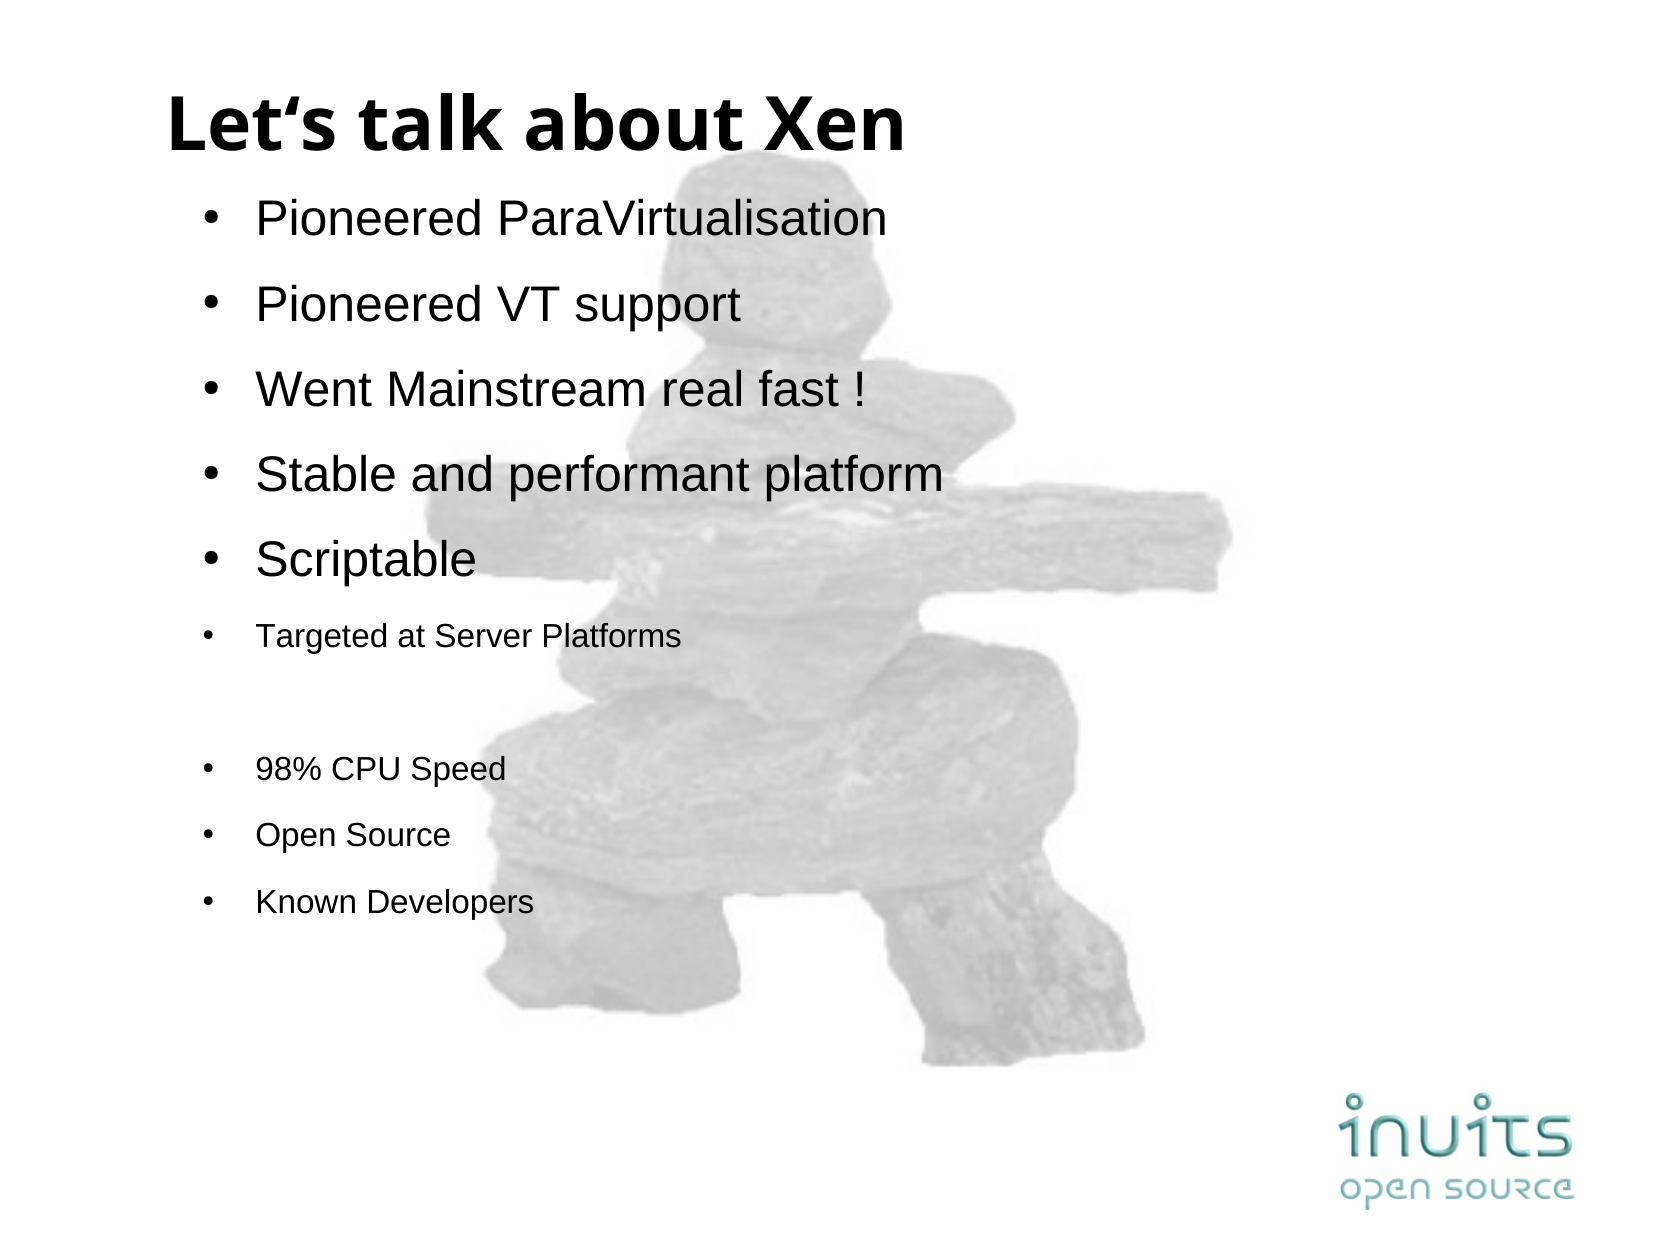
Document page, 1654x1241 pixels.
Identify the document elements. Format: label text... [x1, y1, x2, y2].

list Pioneered ParaVirtualisation Pioneered VT support Went Mainstream real fast ! Stable and performant platform Scriptable Targeted at Server Platforms 98% CPU Speed Open Source Known Developers [184, 190, 1192, 1119]
picture [337, 202, 1298, 1120]
picture [1337, 1087, 1576, 1210]
title Let‘s talk about Xen [147, 41, 1429, 202]
